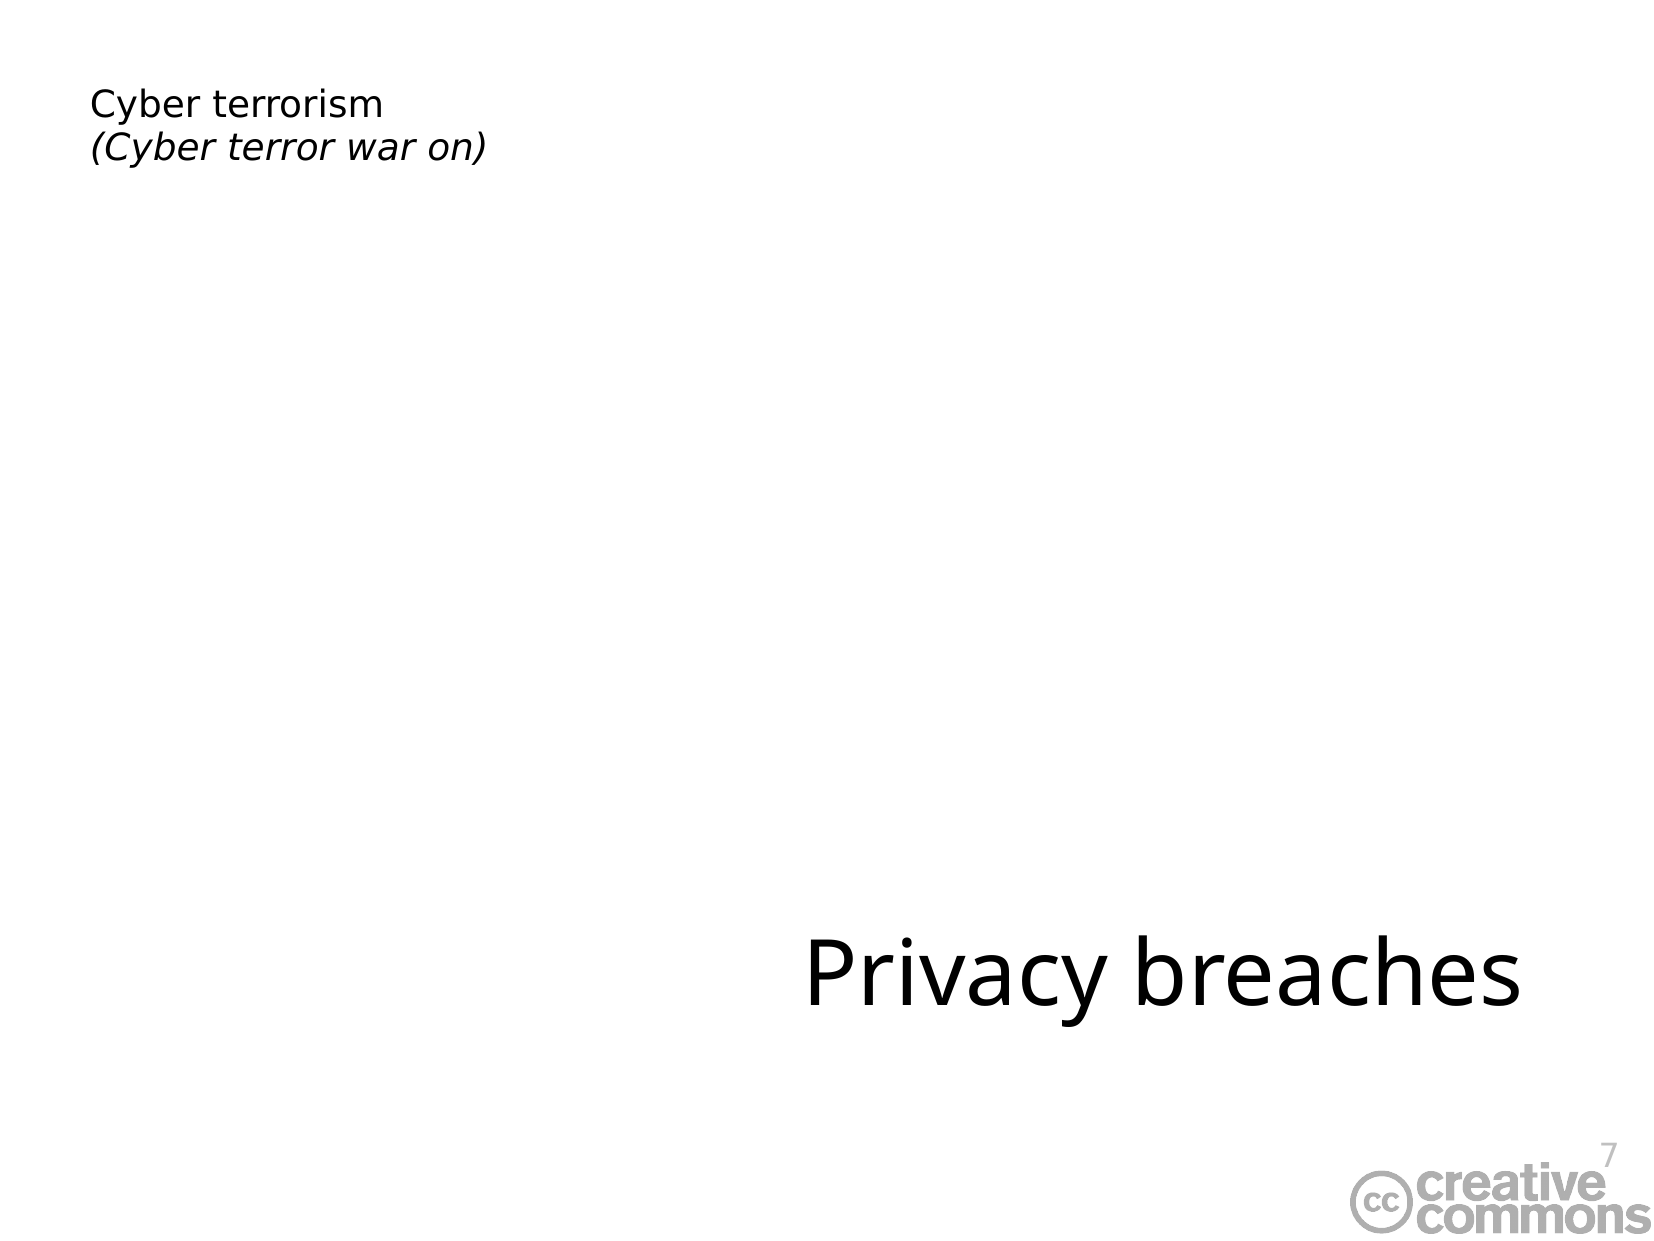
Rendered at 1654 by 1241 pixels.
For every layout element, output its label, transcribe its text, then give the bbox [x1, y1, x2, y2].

text_box Privacy breaches [787, 900, 1508, 1038]
picture [1350, 1162, 1651, 1234]
text_box Cyber terrorism (Cyber terror war on) [75, 75, 495, 177]
